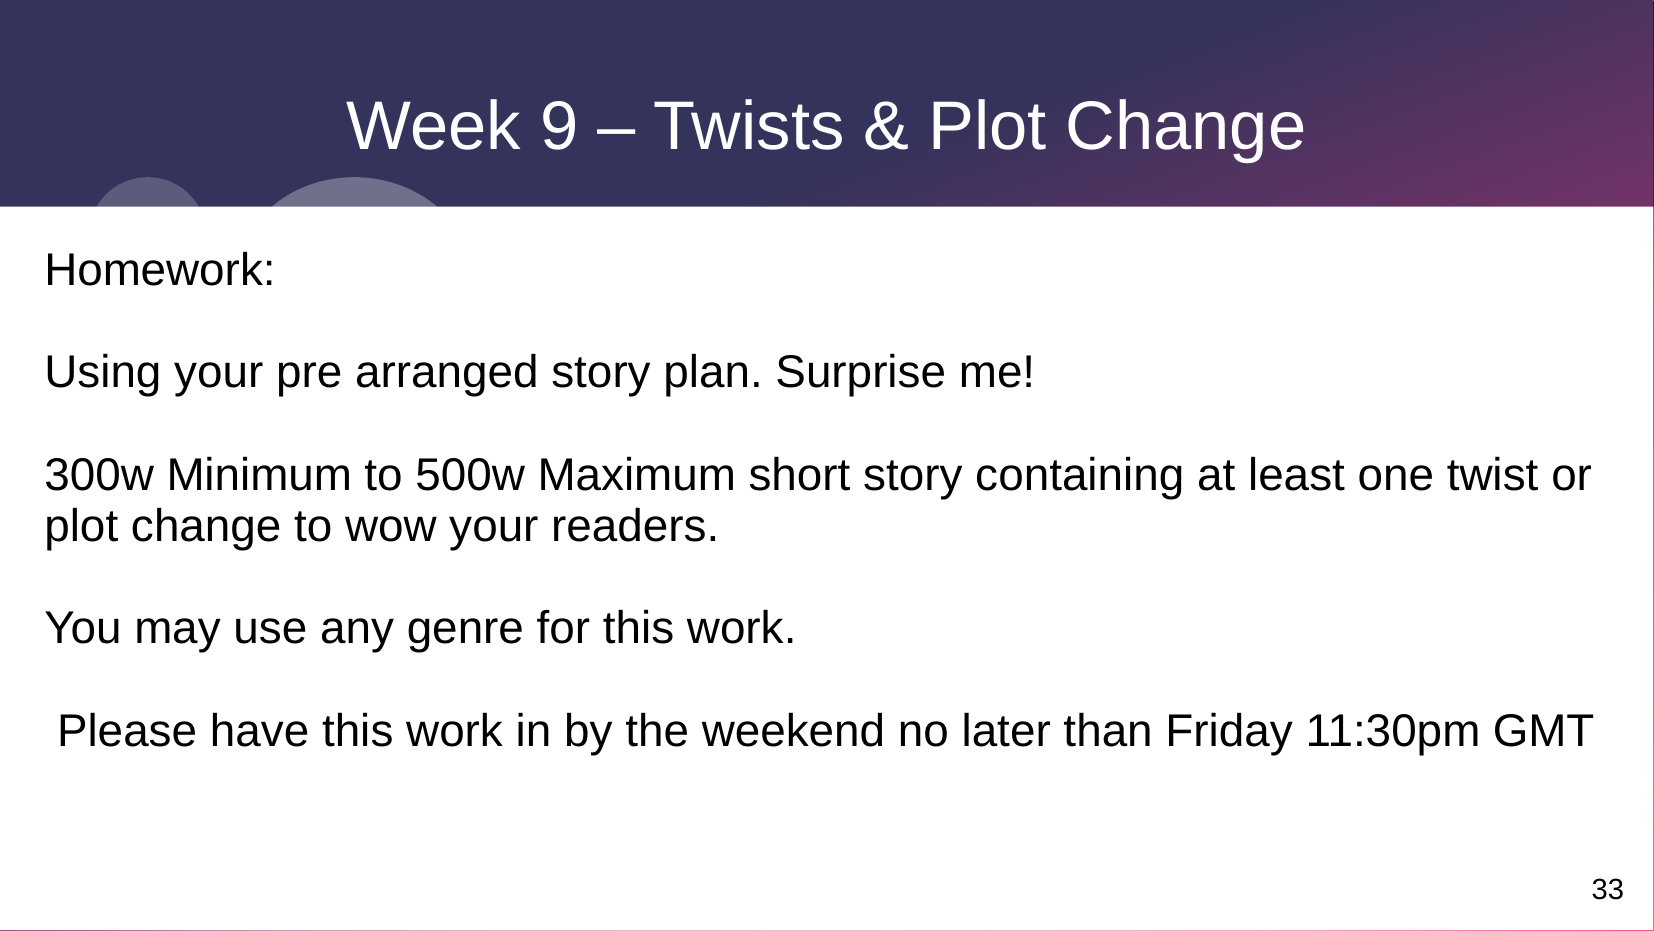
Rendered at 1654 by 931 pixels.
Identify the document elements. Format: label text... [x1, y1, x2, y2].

title Week 9 – Twists & Plot Change [29, 44, 1625, 207]
text_box Homework: Using your pre arranged story plan. Surprise me! 300w Minimum to 500w Maximum short story containing at least one twist or plot change to wow your readers. You may use any genre for this work. Please have this work in by the weekend no later than Friday 11:30pm GMT [29, 236, 1625, 916]
